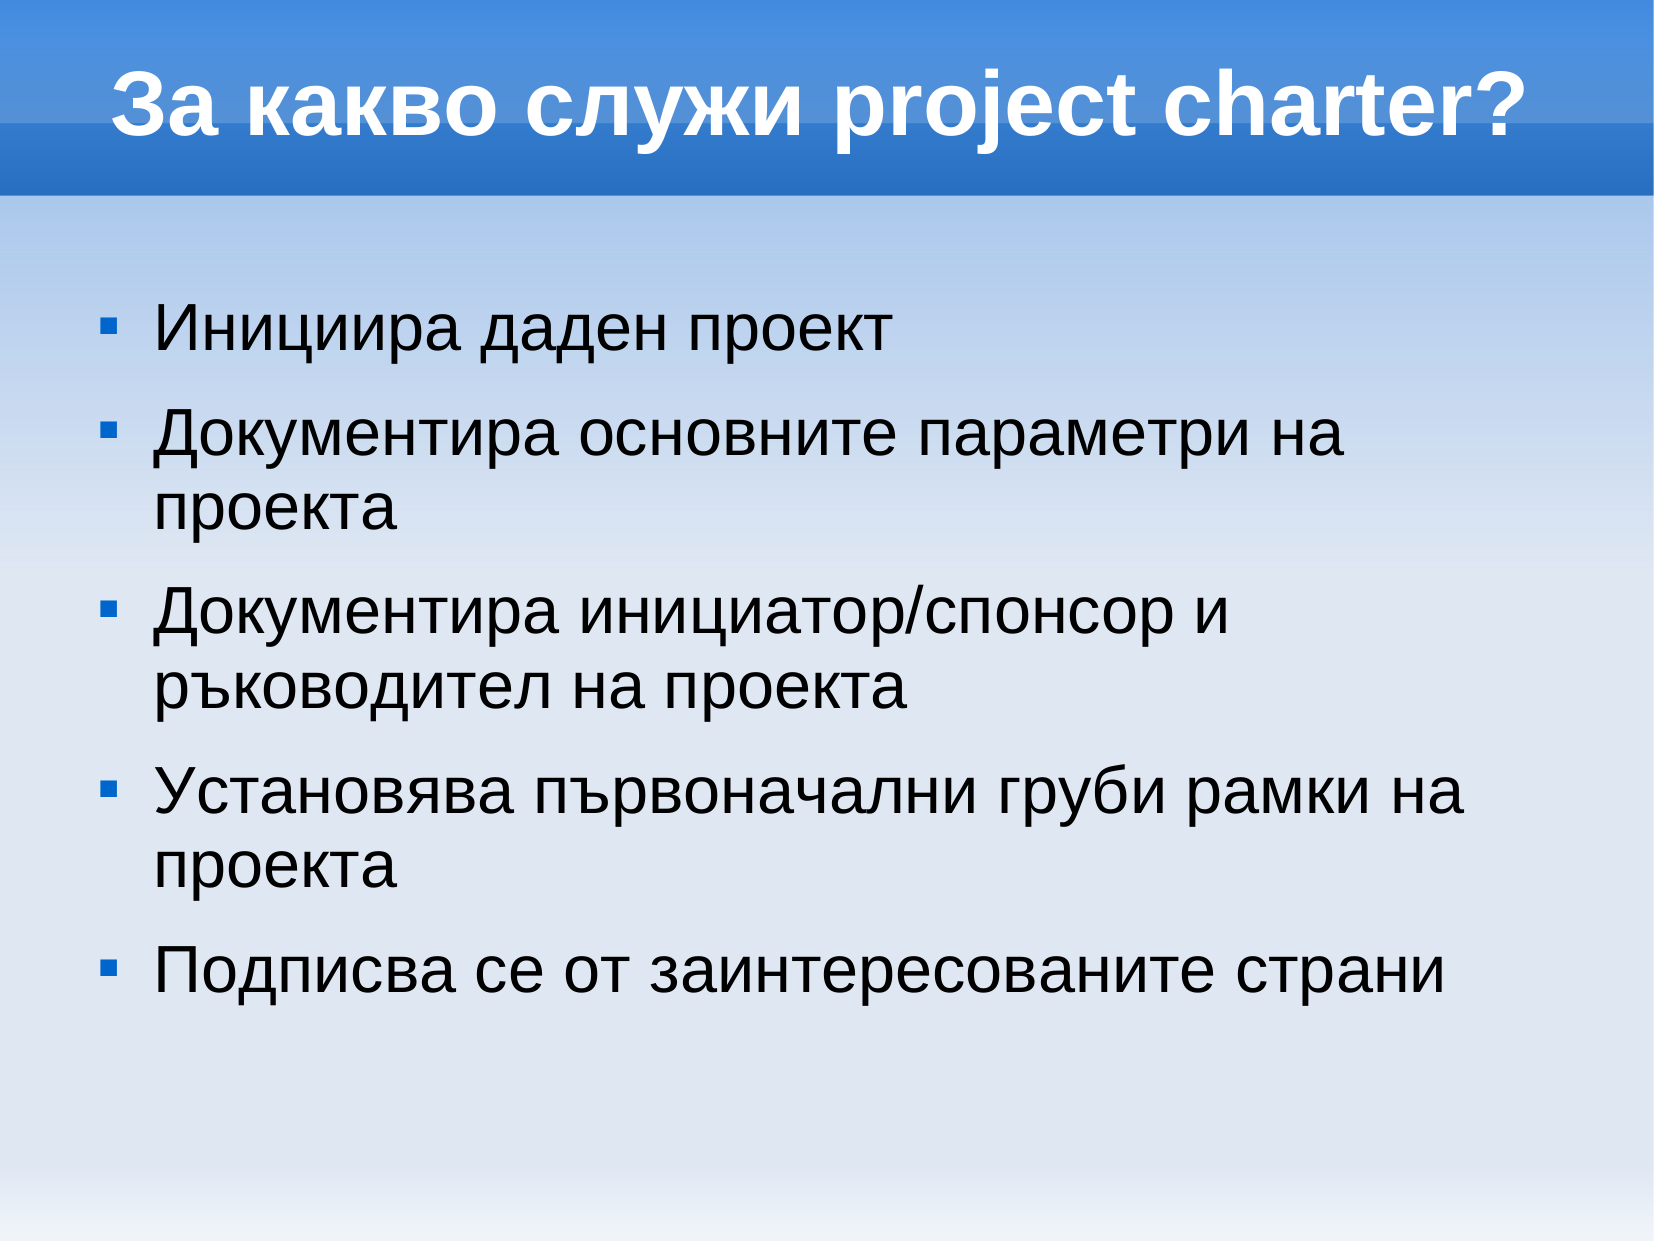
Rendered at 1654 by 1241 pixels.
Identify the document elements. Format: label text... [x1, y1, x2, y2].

title За какво служи project charter? [76, 7, 1565, 200]
list Инициира даден проект Документира основните параметри на проекта Документира инициатор/спонсор и ръководител на проекта Установява първоначални груби рамки на проекта Подписва се от заинтересованите страни [82, 290, 1571, 1094]
picture [0, 0, 1654, 1241]
